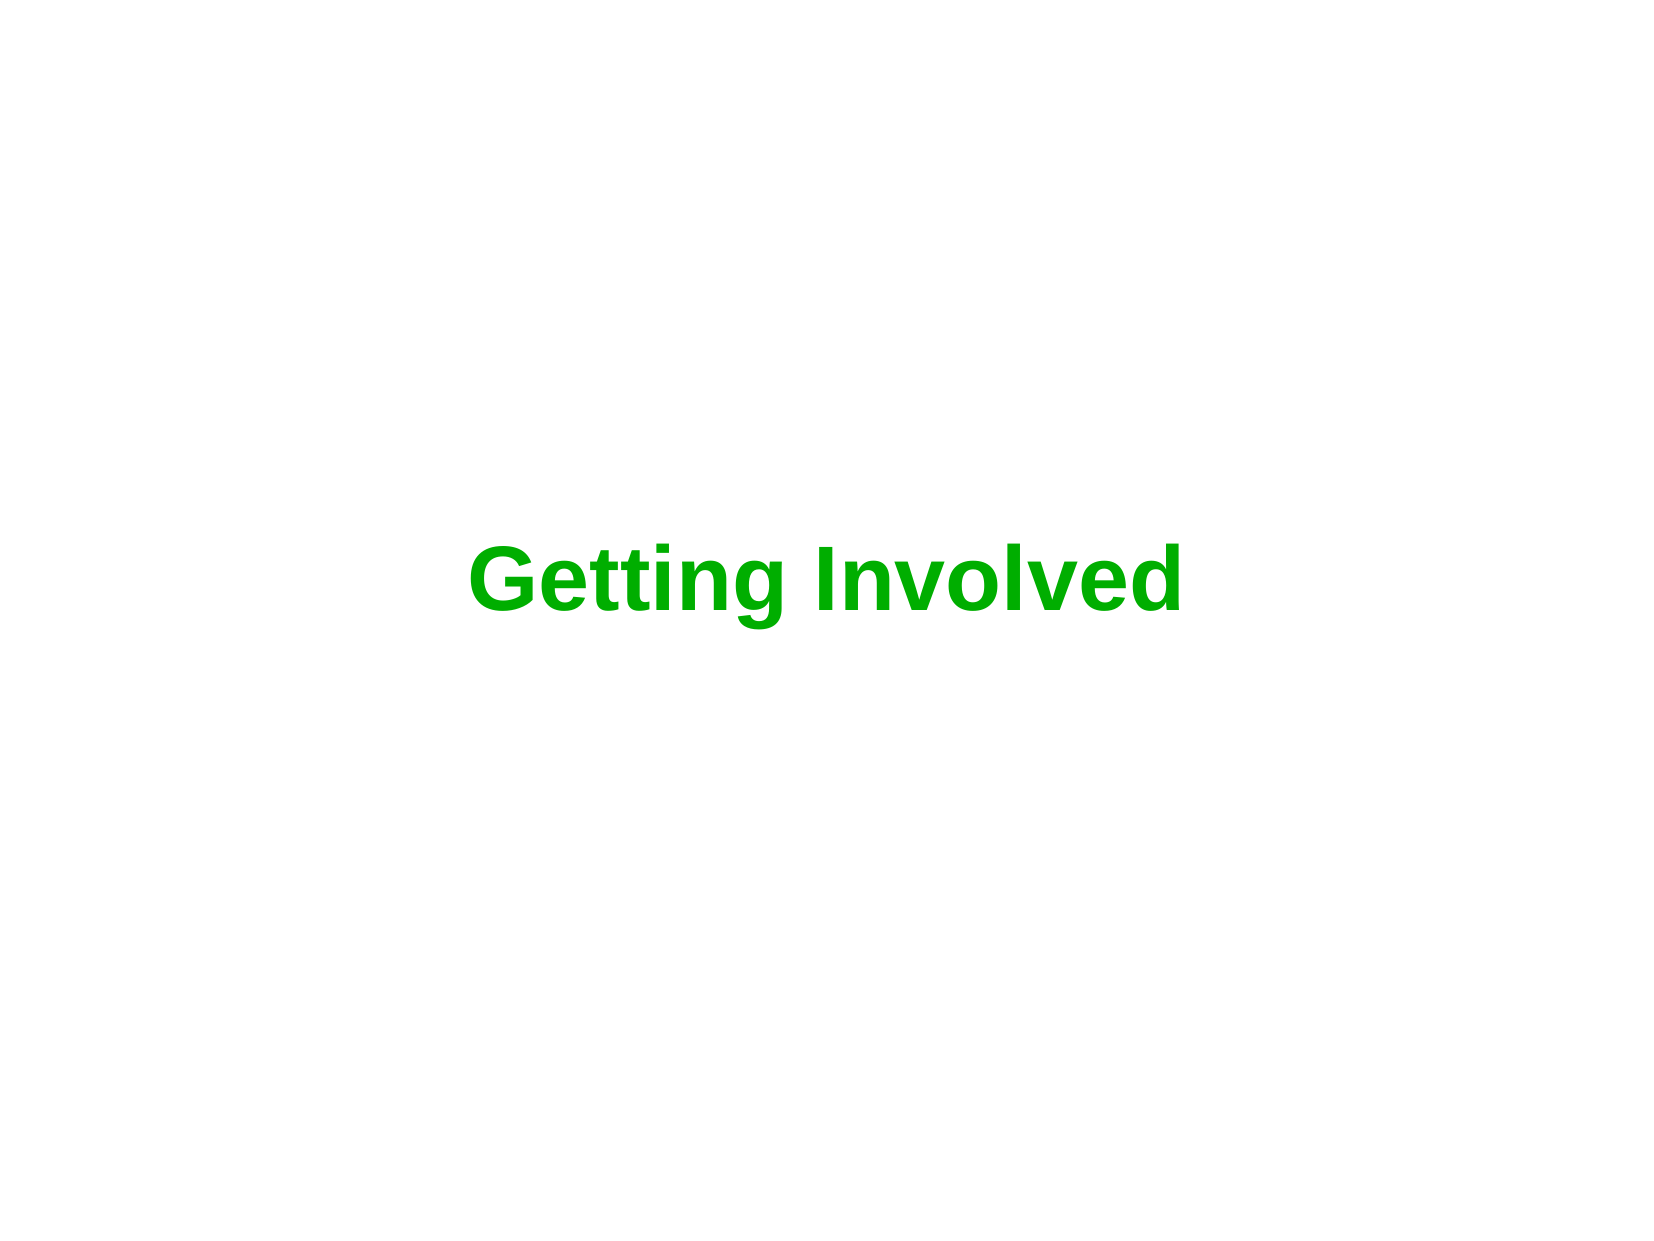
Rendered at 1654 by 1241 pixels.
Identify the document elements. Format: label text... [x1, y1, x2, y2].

subtitle Getting Involved [82, 49, 1571, 1109]
